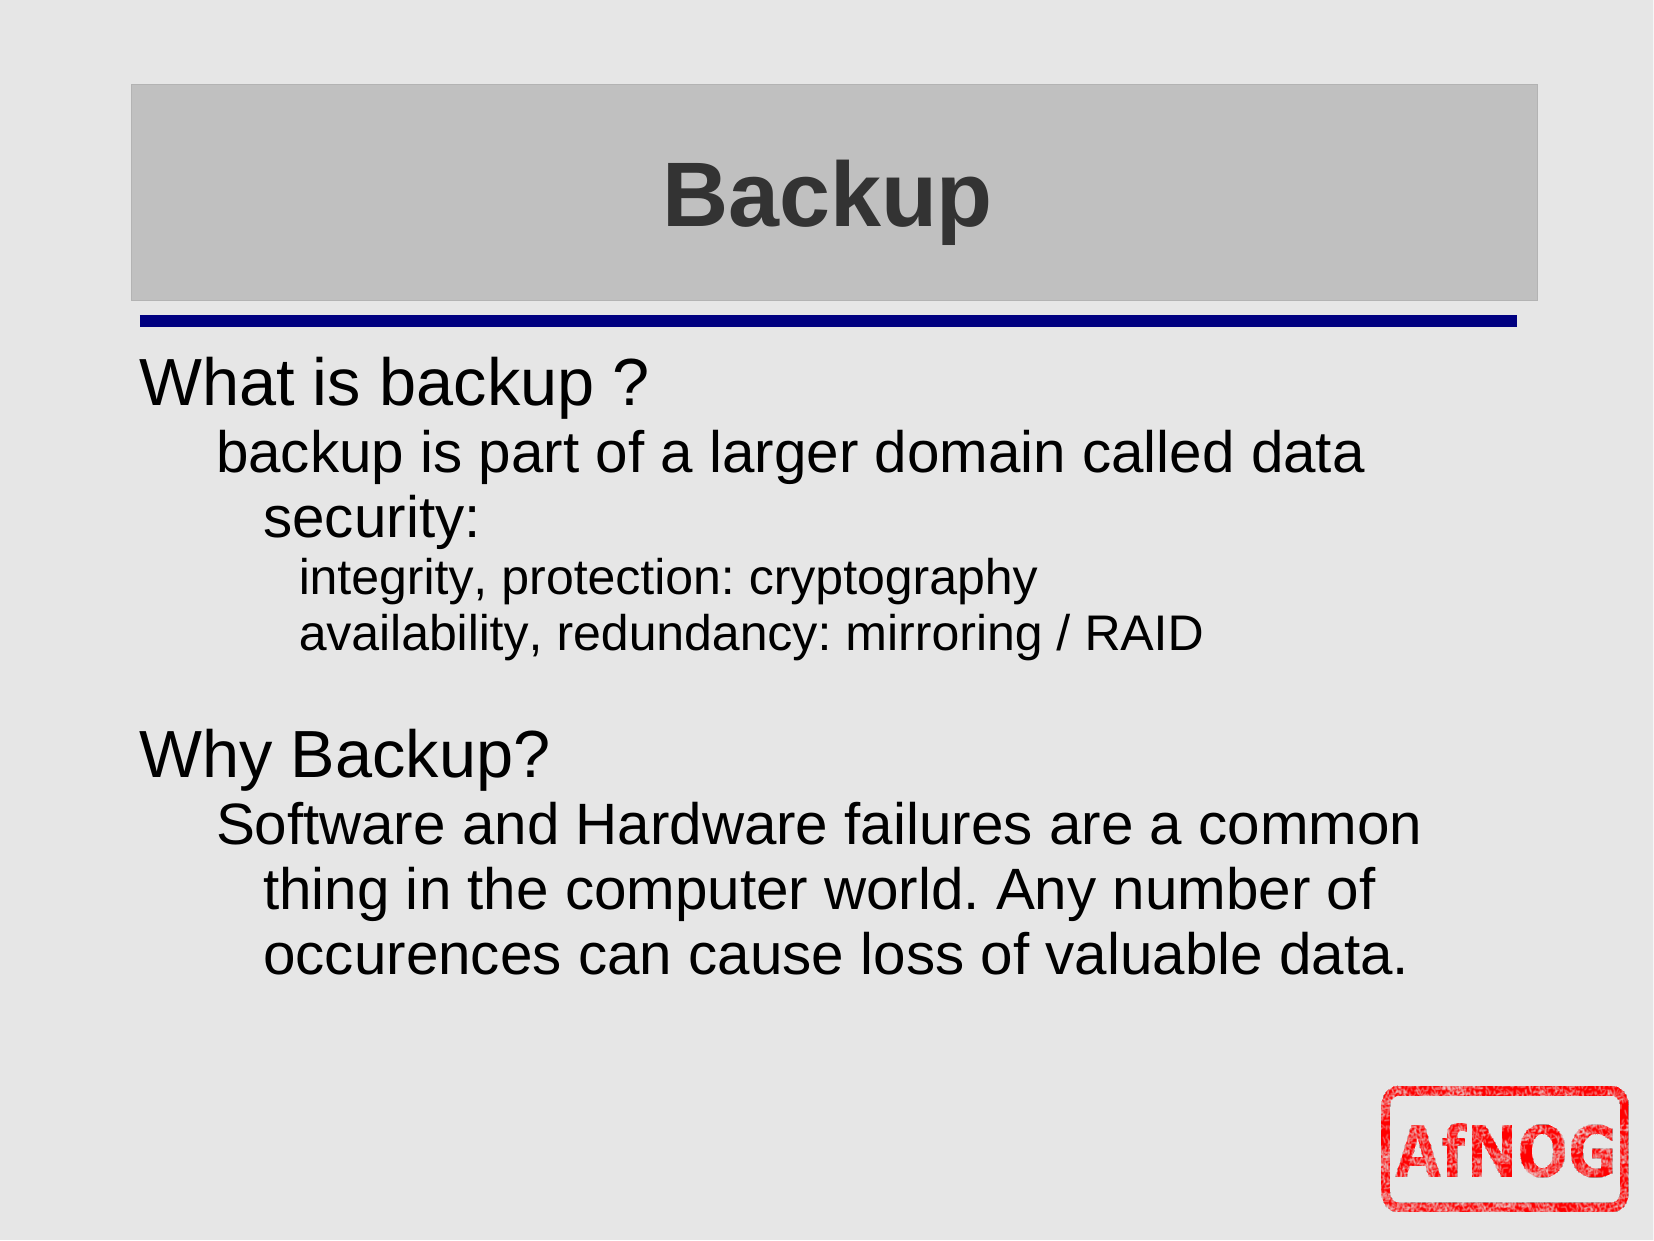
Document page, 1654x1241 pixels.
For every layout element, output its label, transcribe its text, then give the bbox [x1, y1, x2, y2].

picture [1381, 1085, 1629, 1212]
list What is backup ? backup is part of a larger domain called data security: integrity, protection: cryptography availability, redundancy: mirroring / RAID Why Backup? Software and Hardware failures are a common thing in the computer world. Any number of occurences can cause loss of valuable data. [121, 344, 1534, 1127]
title Backup [121, 91, 1534, 299]
